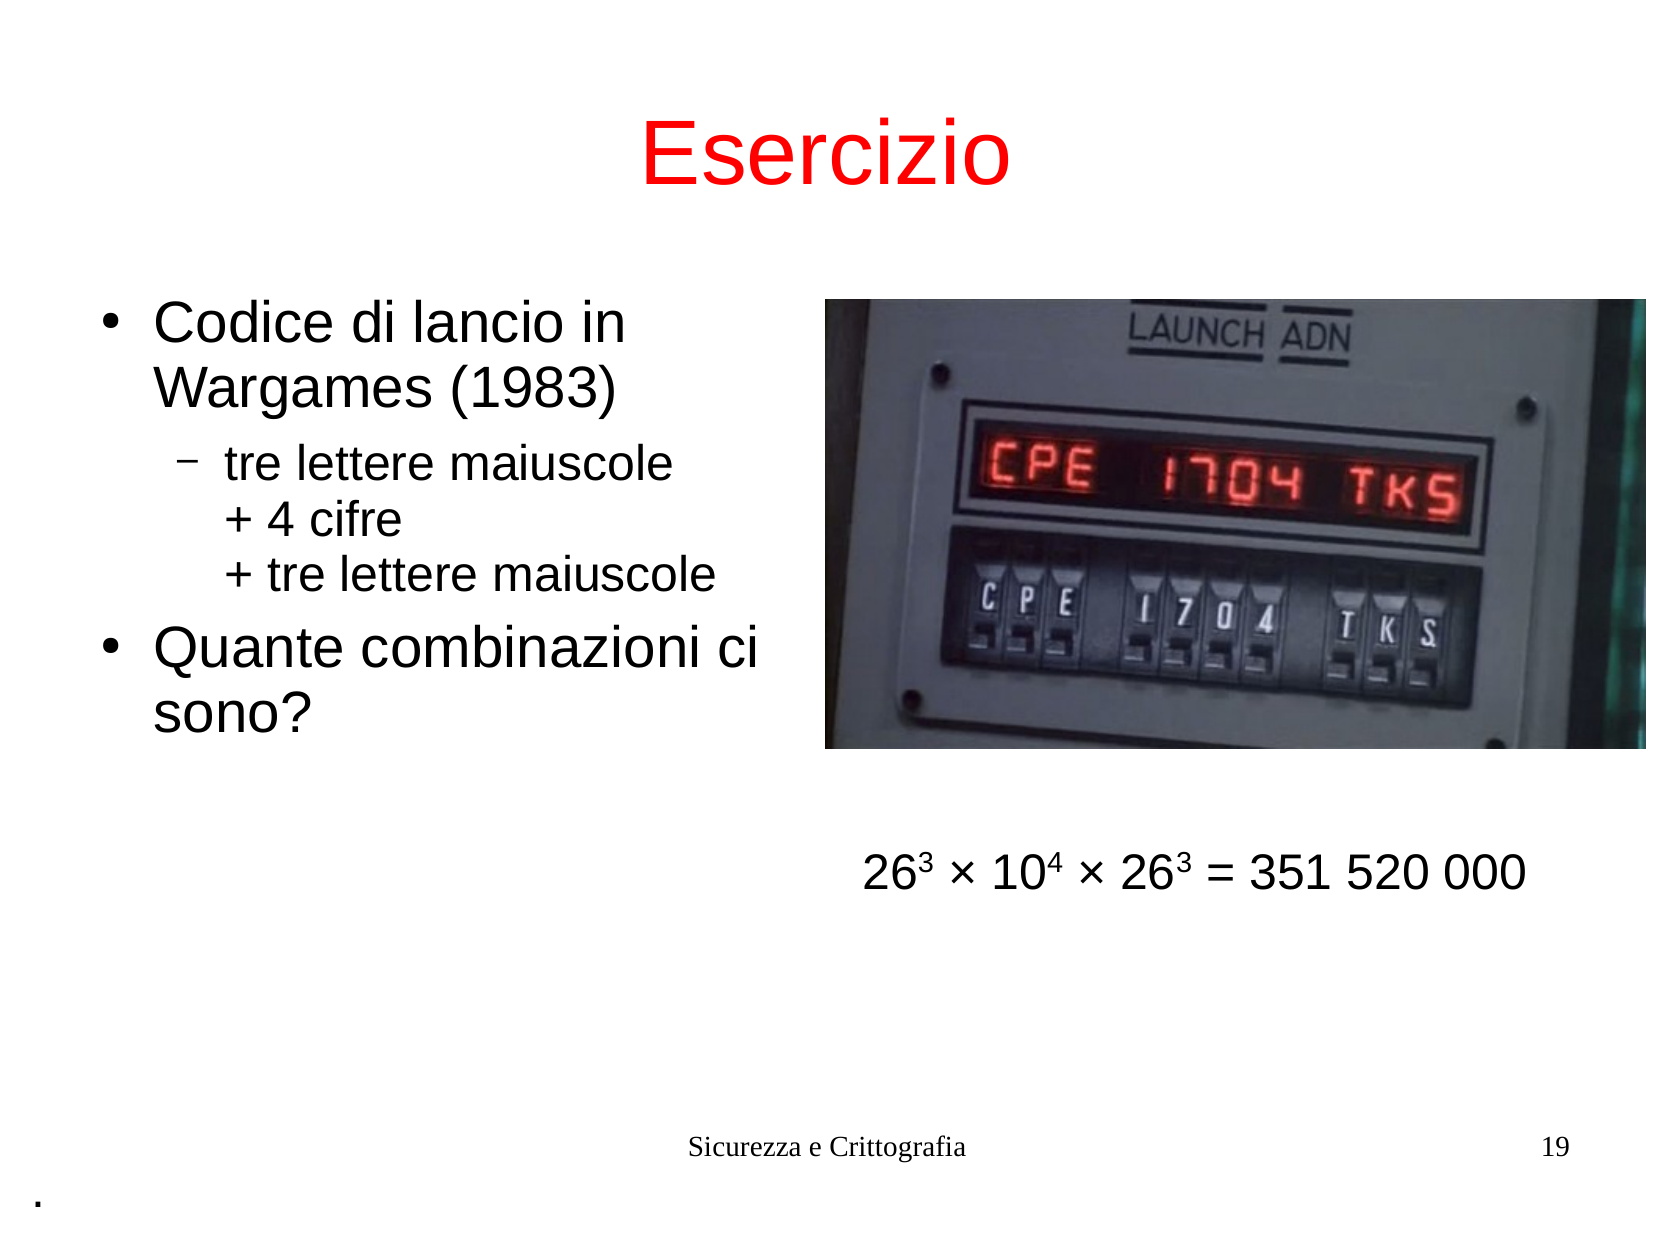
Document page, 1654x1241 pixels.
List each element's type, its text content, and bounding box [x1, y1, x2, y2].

text_box . [31, 1162, 46, 1219]
list Codice di lancio in Wargames (1983) tre lettere maiuscole + 4 cifre + tre lettere maiuscole Quante combinazioni ci sono? [82, 290, 809, 1109]
text_box 263 × 104 × 263 = 351 520 000 [862, 844, 1538, 901]
title Esercizio [82, 49, 1571, 257]
picture [825, 299, 1646, 749]
